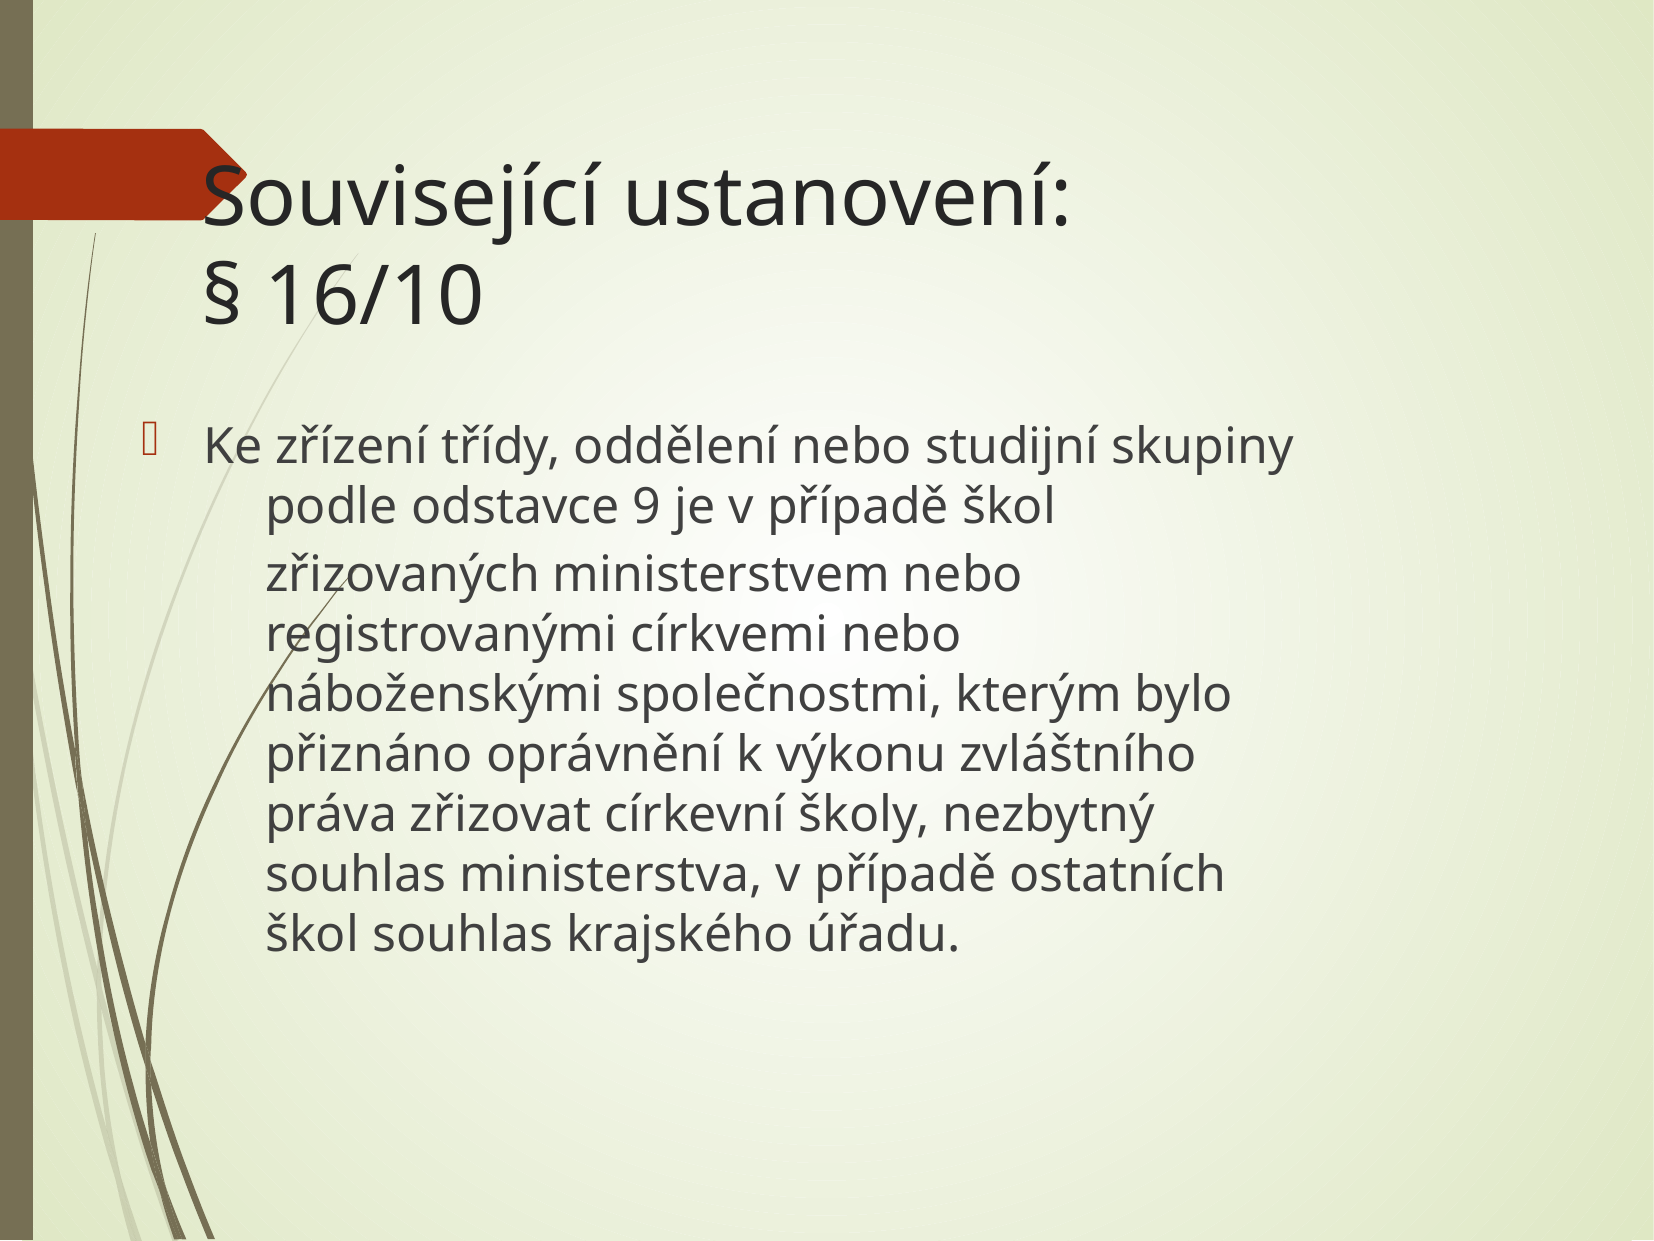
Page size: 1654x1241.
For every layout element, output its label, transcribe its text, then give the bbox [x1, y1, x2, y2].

title Související ustanovení: § 16/10 [186, 134, 1378, 367]
list Ke zřízení třídy, oddělení nebo studijní skupiny podle odstavce 9 je v případě škol zřizovaných ministerstvem nebo registrovanými církvemi nebo náboženskými společnostmi, kterým bylo přiznáno oprávnění k výkonu zvláštního práva zřizovat církevní školy, nezbytný souhlas ministerstva, v případě ostatních škol souhlas krajského úřadu. [126, 406, 1319, 1090]
